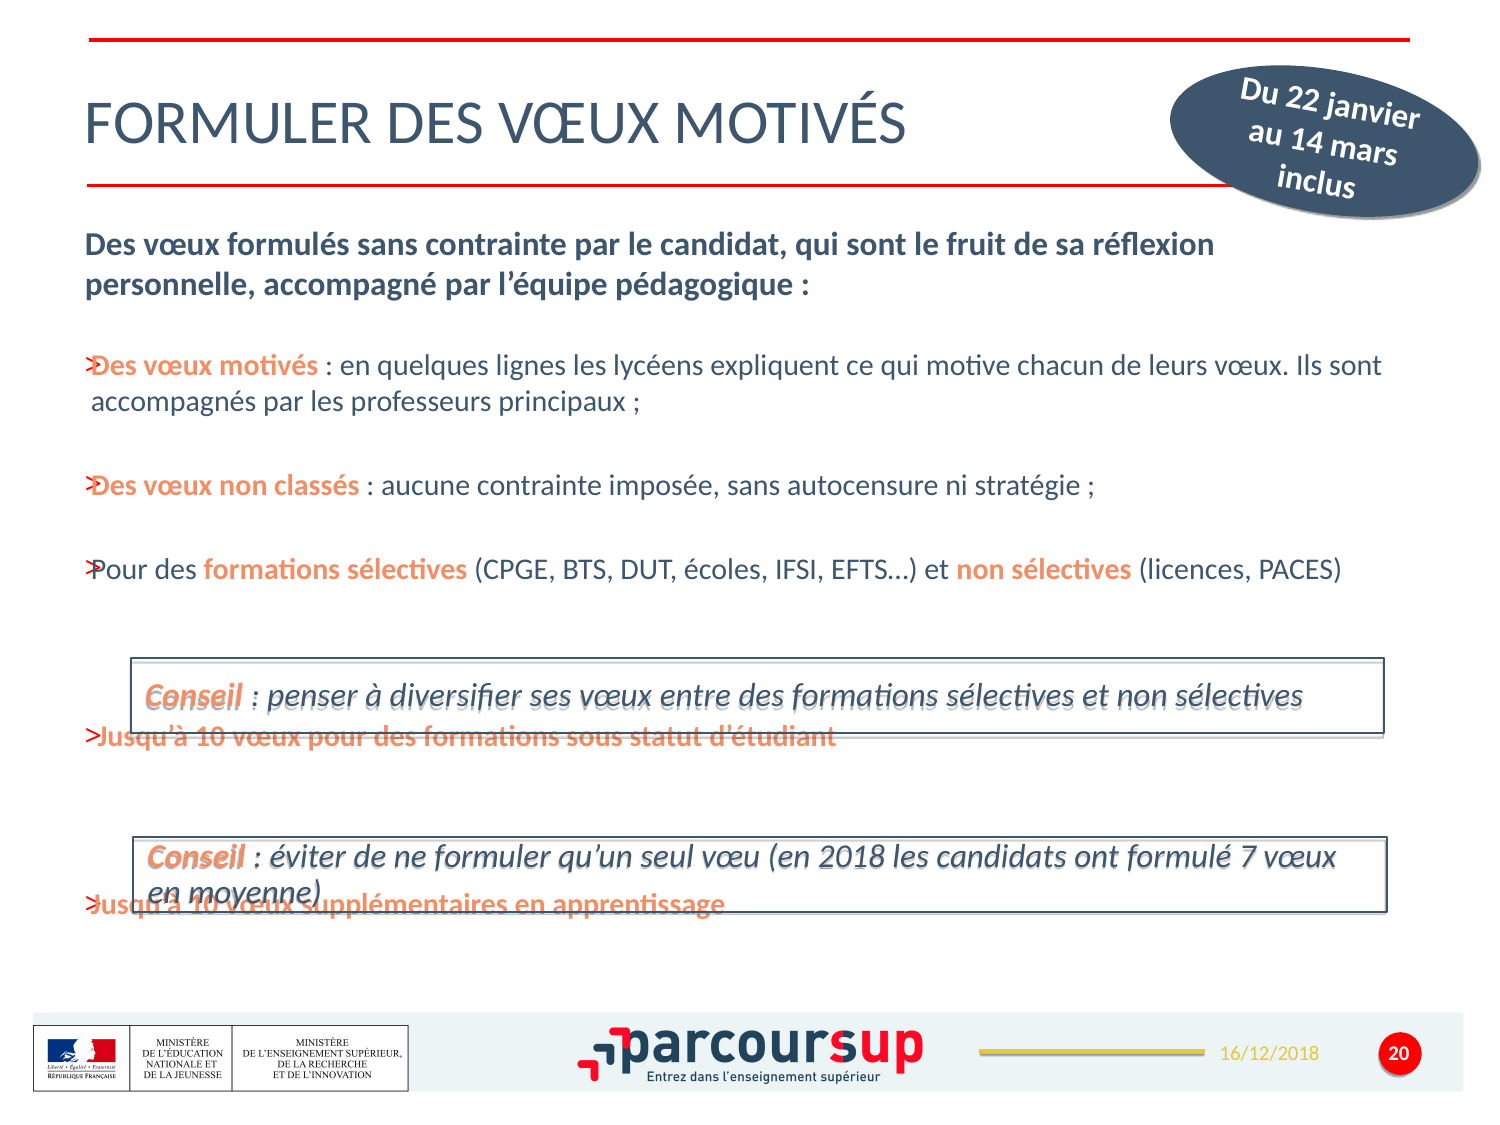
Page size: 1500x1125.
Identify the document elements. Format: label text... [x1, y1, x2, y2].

slide_number <numéro> [1368, 1031, 1430, 1074]
text_box Conseil : éviter de ne formuler qu’un seul vœu (en 2018 les candidats ont formulé 7 vœux en moyenne) [133, 836, 1387, 912]
text_box Du 22 janvier au 14 mars inclus [1170, 65, 1479, 217]
list Des vœux formulés sans contrainte par le candidat, qui sont le fruit de sa réflexion personnelle, accompagné par l’équipe pédagogique : Des vœux motivés : en quelques lignes les lycéens expliquent ce qui motive chacun de leurs vœux. Ils sont accompagnés par les professeurs principaux ; Des vœux non classés : aucune contrainte imposée, sans autocensure ni stratégie ; Pour des formations sélectives (CPGE, BTS, DUT, écoles, IFSI, EFTS…) et non sélectives (licences, PACES) Jusqu’à 10 vœux pour des formations sous statut d’étudiant Jusqu’à 10 vœux supplémentaires en apprentissage [69, 214, 1409, 1010]
title Formuler des vœux motivés [69, 12, 1409, 214]
picture [0, 0, 1499, 1124]
text_box Conseil : penser à diversifier ses vœux entre des formations sélectives et non sélectives [130, 658, 1385, 734]
